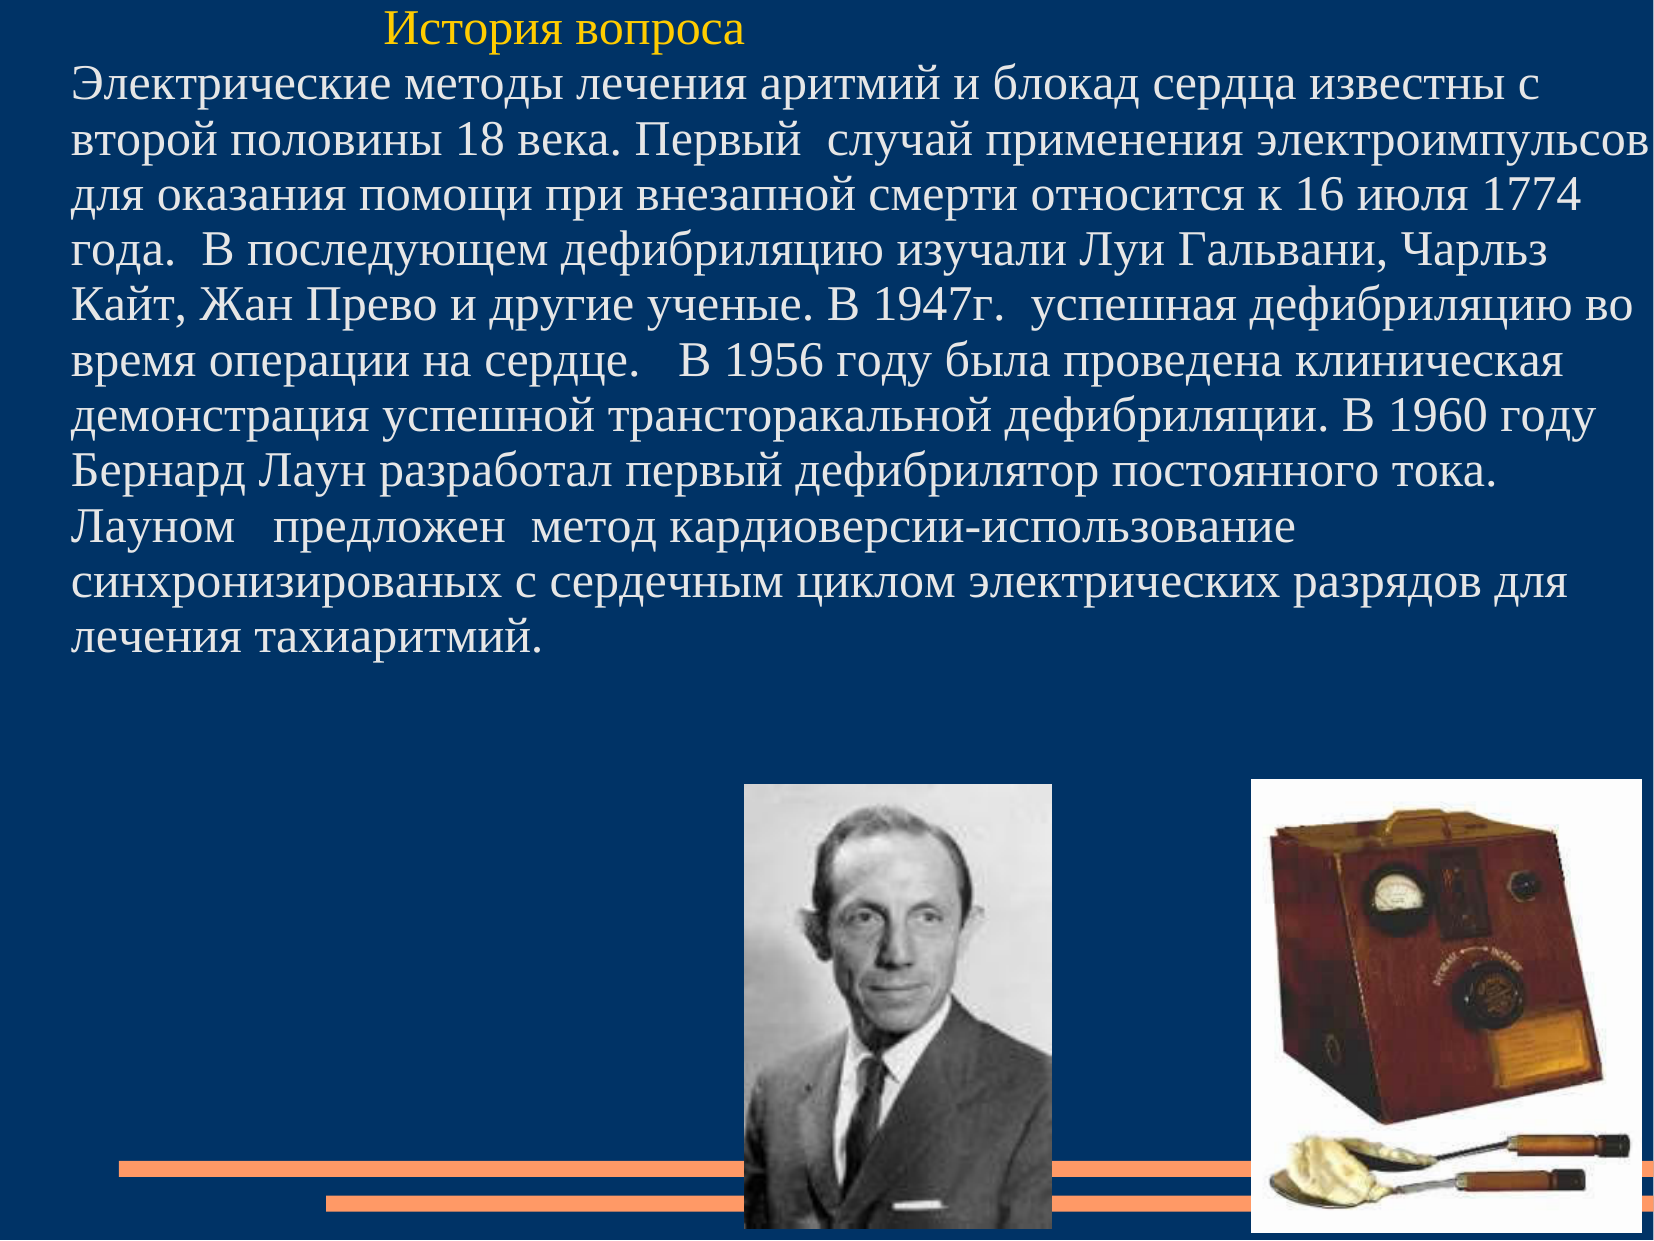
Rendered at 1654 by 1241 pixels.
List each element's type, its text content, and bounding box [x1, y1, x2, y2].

picture [1251, 779, 1642, 1233]
picture [744, 784, 1052, 1229]
list История вопроса Электрические методы лечения аритмий и блокад сердца известны с второй половины 18 века. Первый случай применения электроимпульсов для оказания помощи при внезапной смерти относится к 16 июля 1774 года. В последующем дефибриляцию изучали Луи Гальвани, Чарльз Кайт, Жан Прево и другие ученые. В 1947г. успешная дефибриляцию во время операции на сердце. В 1956 году была проведена клиническая демонстрация успешной трансторакальной дефибриляции. В 1960 году Бернард Лаун разработал первый дефибрилятор постоянного тока. Лауном предложен метод кардиоверсии-использование синхронизированых с сердечным циклом электрических разрядов для лечения тахиаритмий. [0, 0, 1654, 1241]
